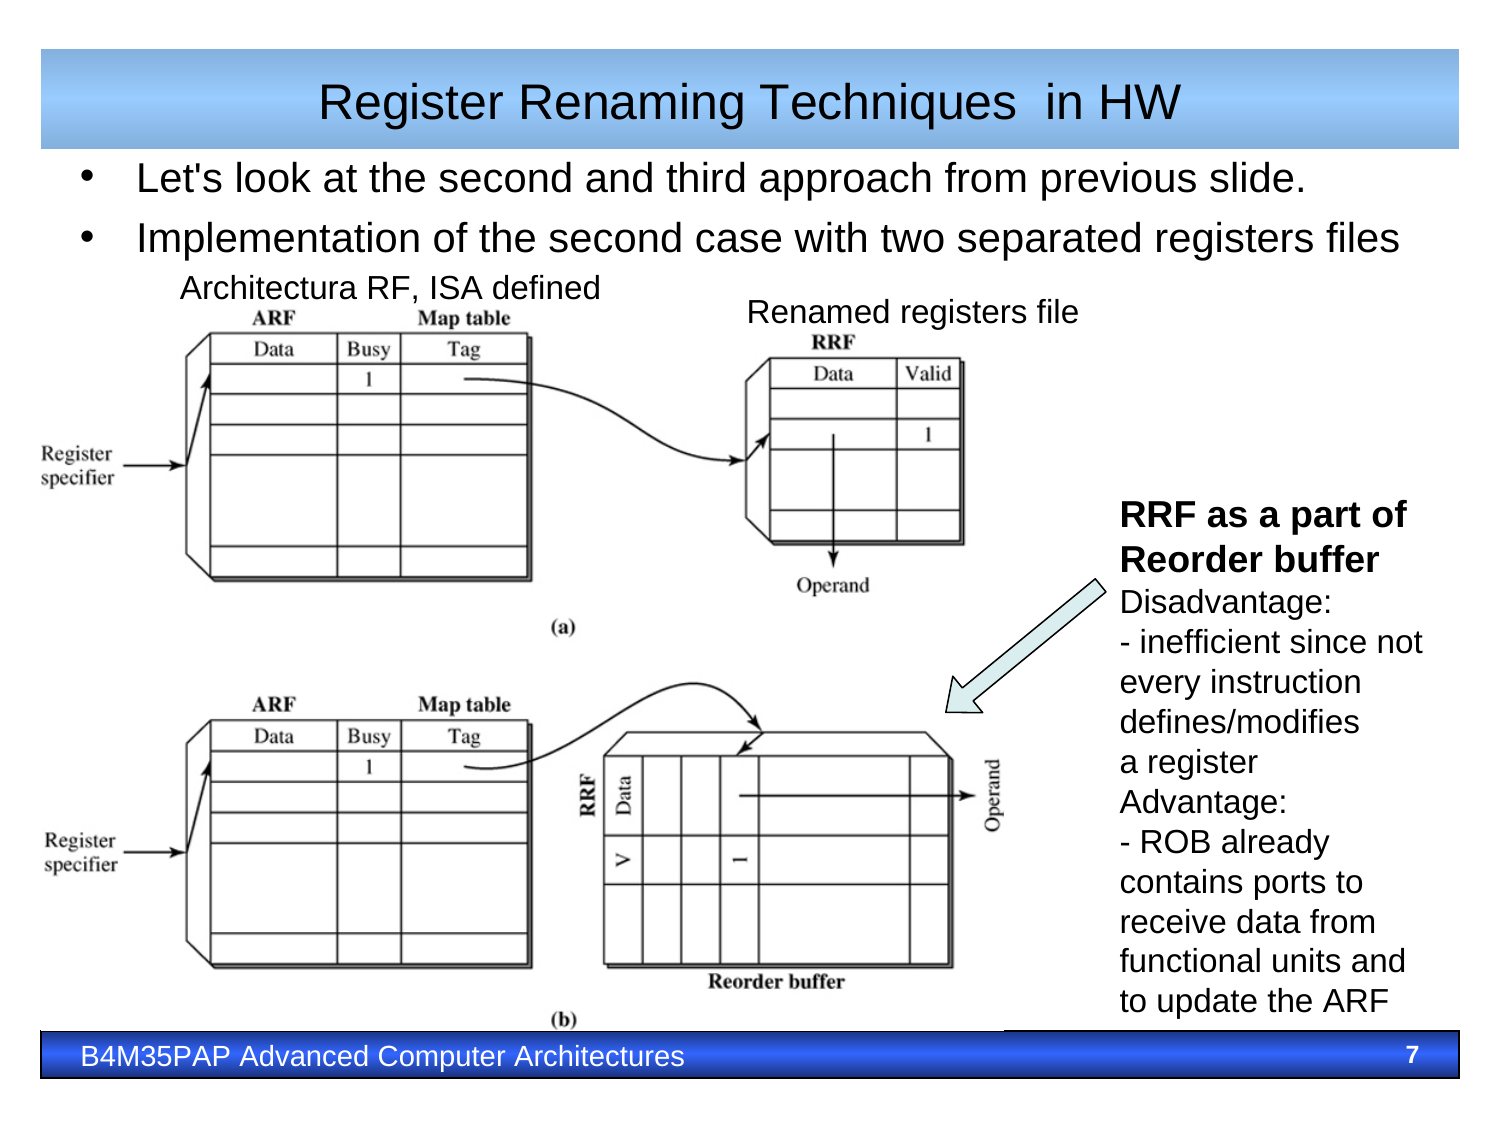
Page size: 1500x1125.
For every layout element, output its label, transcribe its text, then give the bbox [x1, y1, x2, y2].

text_box Architectura RF, ISA defined [164, 258, 672, 314]
list Let's look at the second and third approach from previous slide. Implementation of the second case with two separated registers files [64, 142, 1436, 291]
text_box Renamed registers file [731, 282, 1239, 338]
text_box [945, 578, 1104, 713]
title Register Renaming Techniques in HW [41, 49, 1459, 149]
picture [41, 305, 1004, 1031]
text_box RRF as a part of Reorder buffer Disadvantage: - inefficient since not every instruction deﬁnes/modifies a register Advantage: - ROB already contains ports to receive data from functional units and to update the ARF [1104, 482, 1460, 1028]
